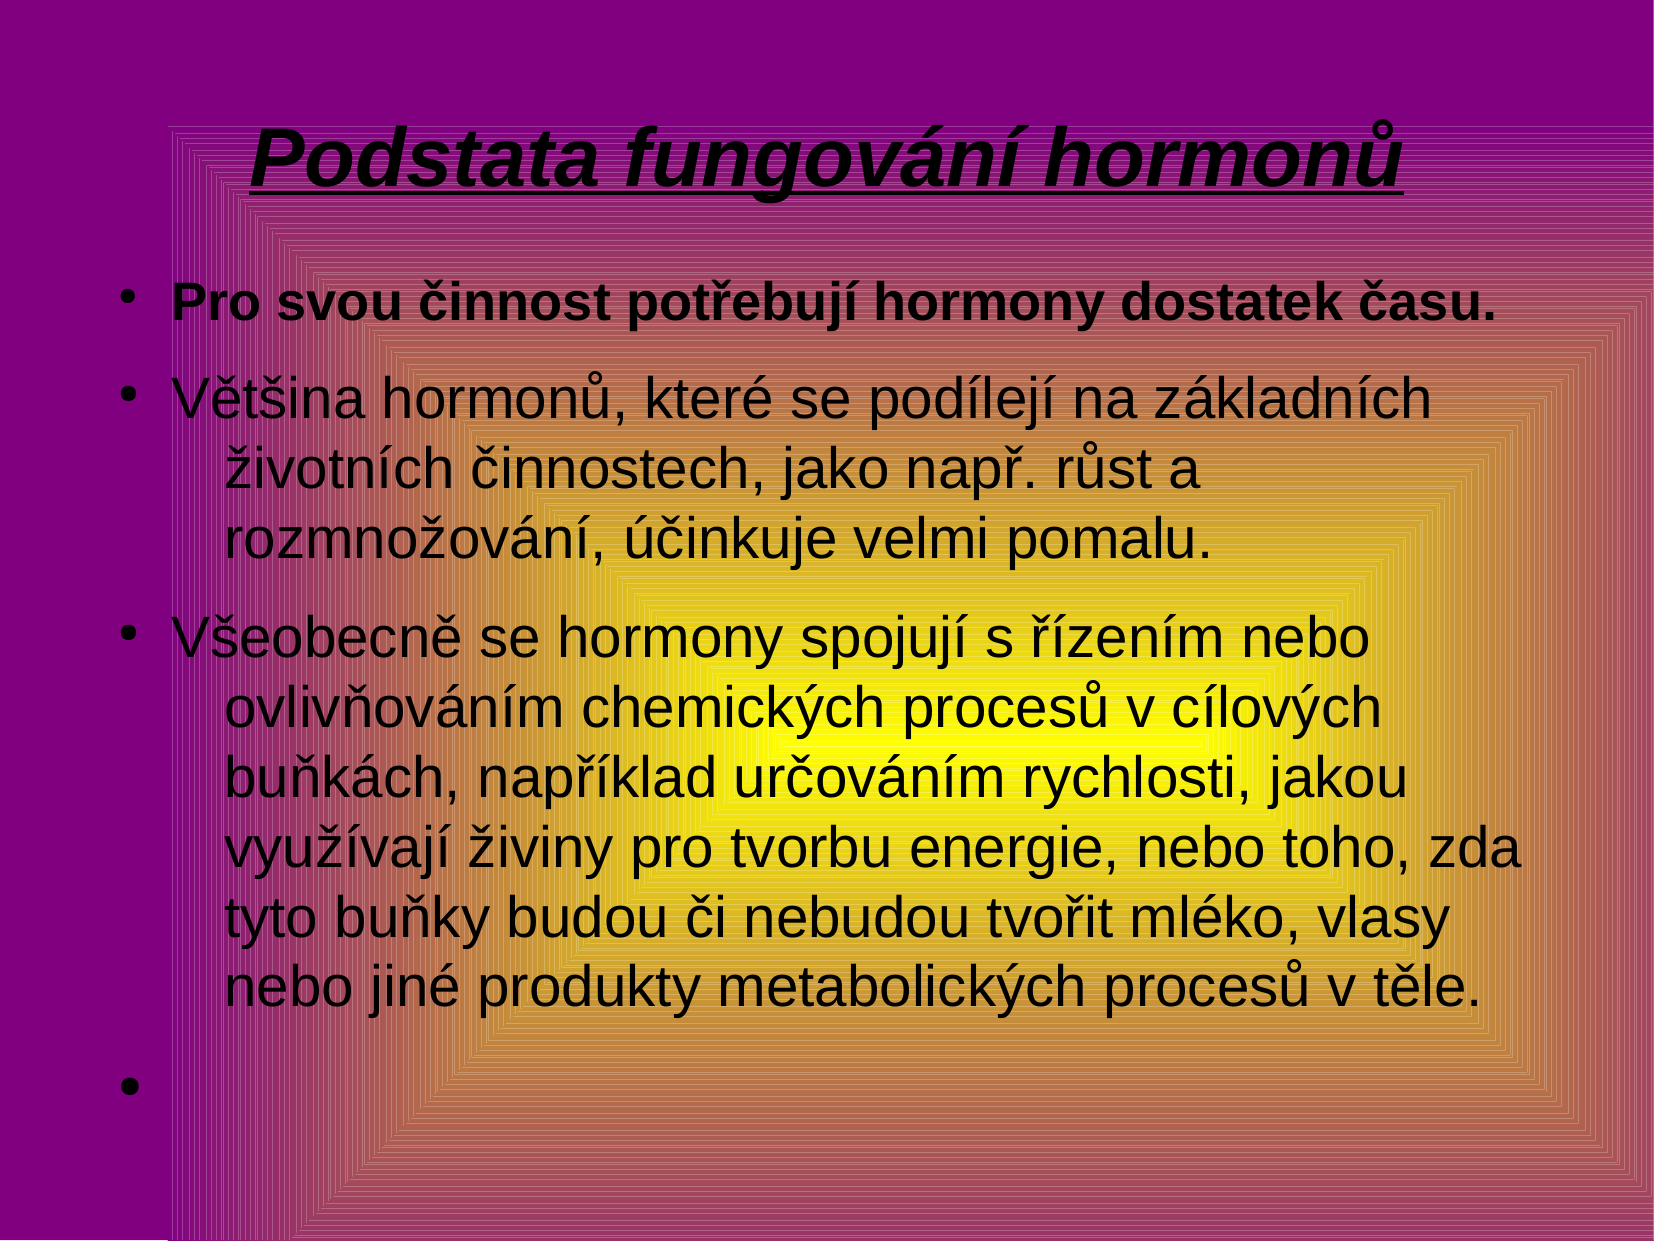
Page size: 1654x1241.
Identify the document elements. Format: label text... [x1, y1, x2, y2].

title Podstata fungování hormonů [82, 49, 1571, 257]
list Pro svou činnost potřebují hormony dostatek času. Většina hormonů, které se podílejí na základních životních činnostech, jako např. růst a rozmnožování, účinkuje velmi pomalu. Všeobecně se hormony spojují s řízením nebo ovlivňováním chemických procesů v cílových buňkách, například určováním rychlosti, jakou využívají živiny pro tvorbu energie, nebo toho, zda tyto buňky budou či nebudou tvořit mléko, vlasy nebo jiné produkty metabolických procesů v těle. [82, 265, 1571, 1085]
